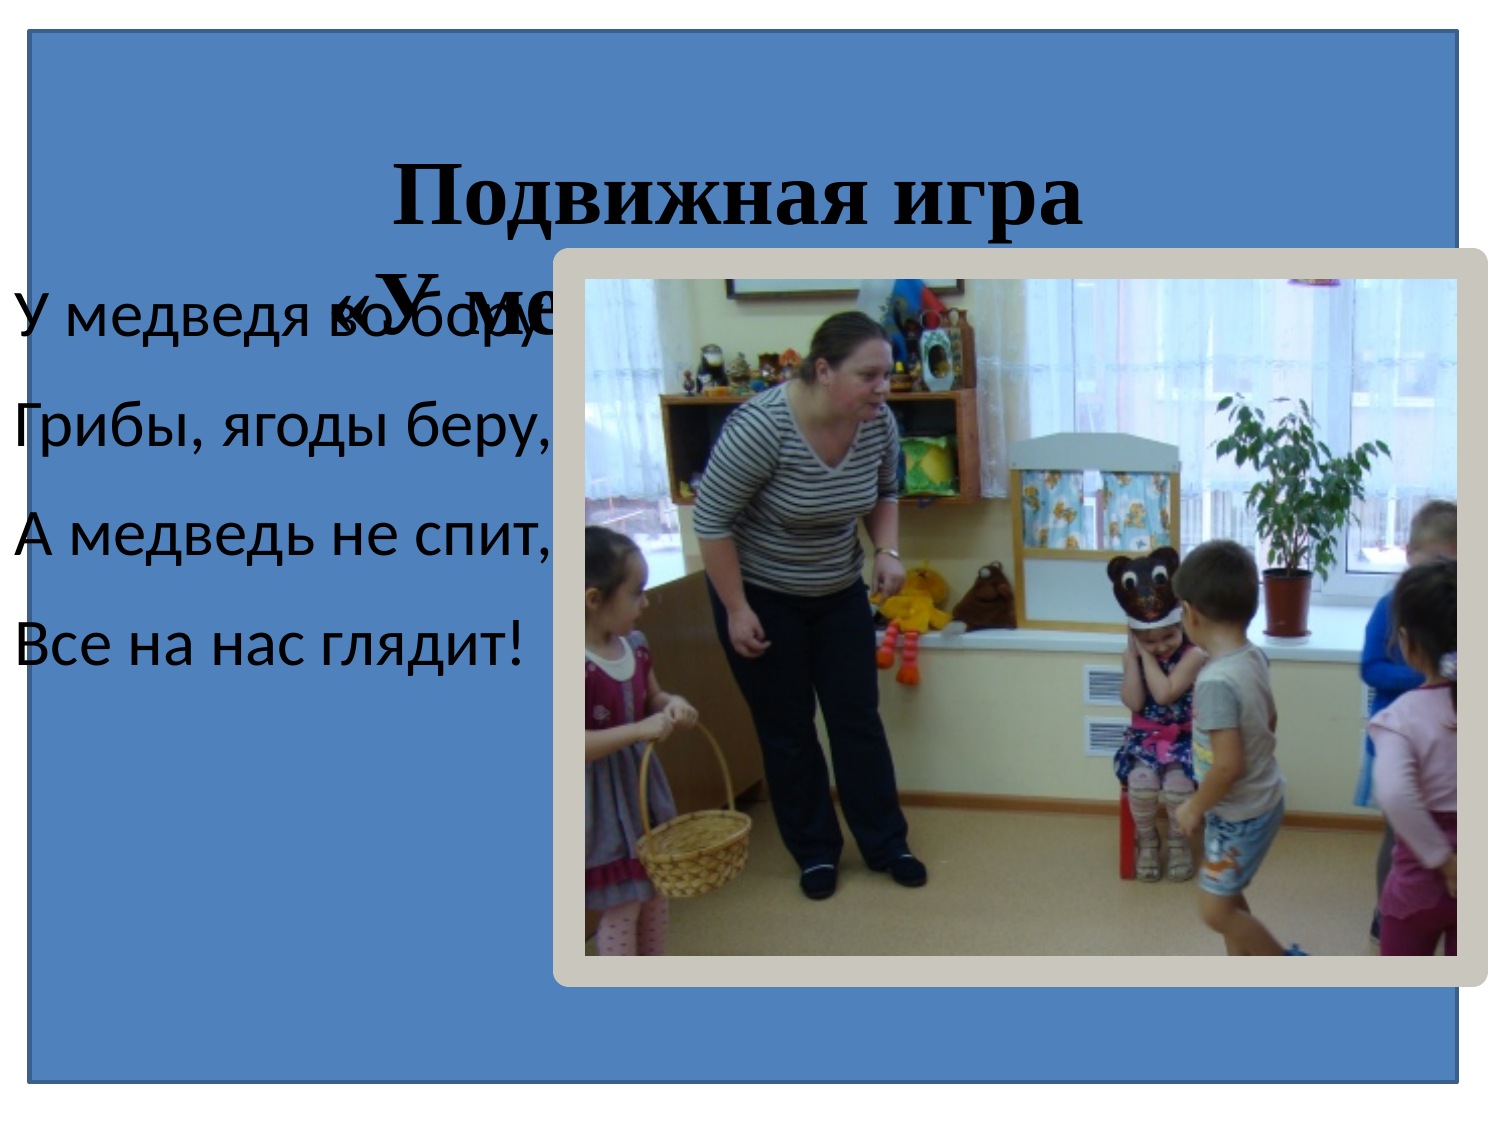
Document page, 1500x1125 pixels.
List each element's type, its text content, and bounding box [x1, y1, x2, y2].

text_box [29, 30, 1457, 262]
title Подвижная игра «У медведя во бору» [75, 125, 1425, 262]
text_box [29, 987, 1457, 1083]
picture [584, 278, 1457, 956]
list У медведя во бору Грибы, ягоды беру, А медведь не спит, Все на нас глядит! [0, 262, 1425, 1005]
